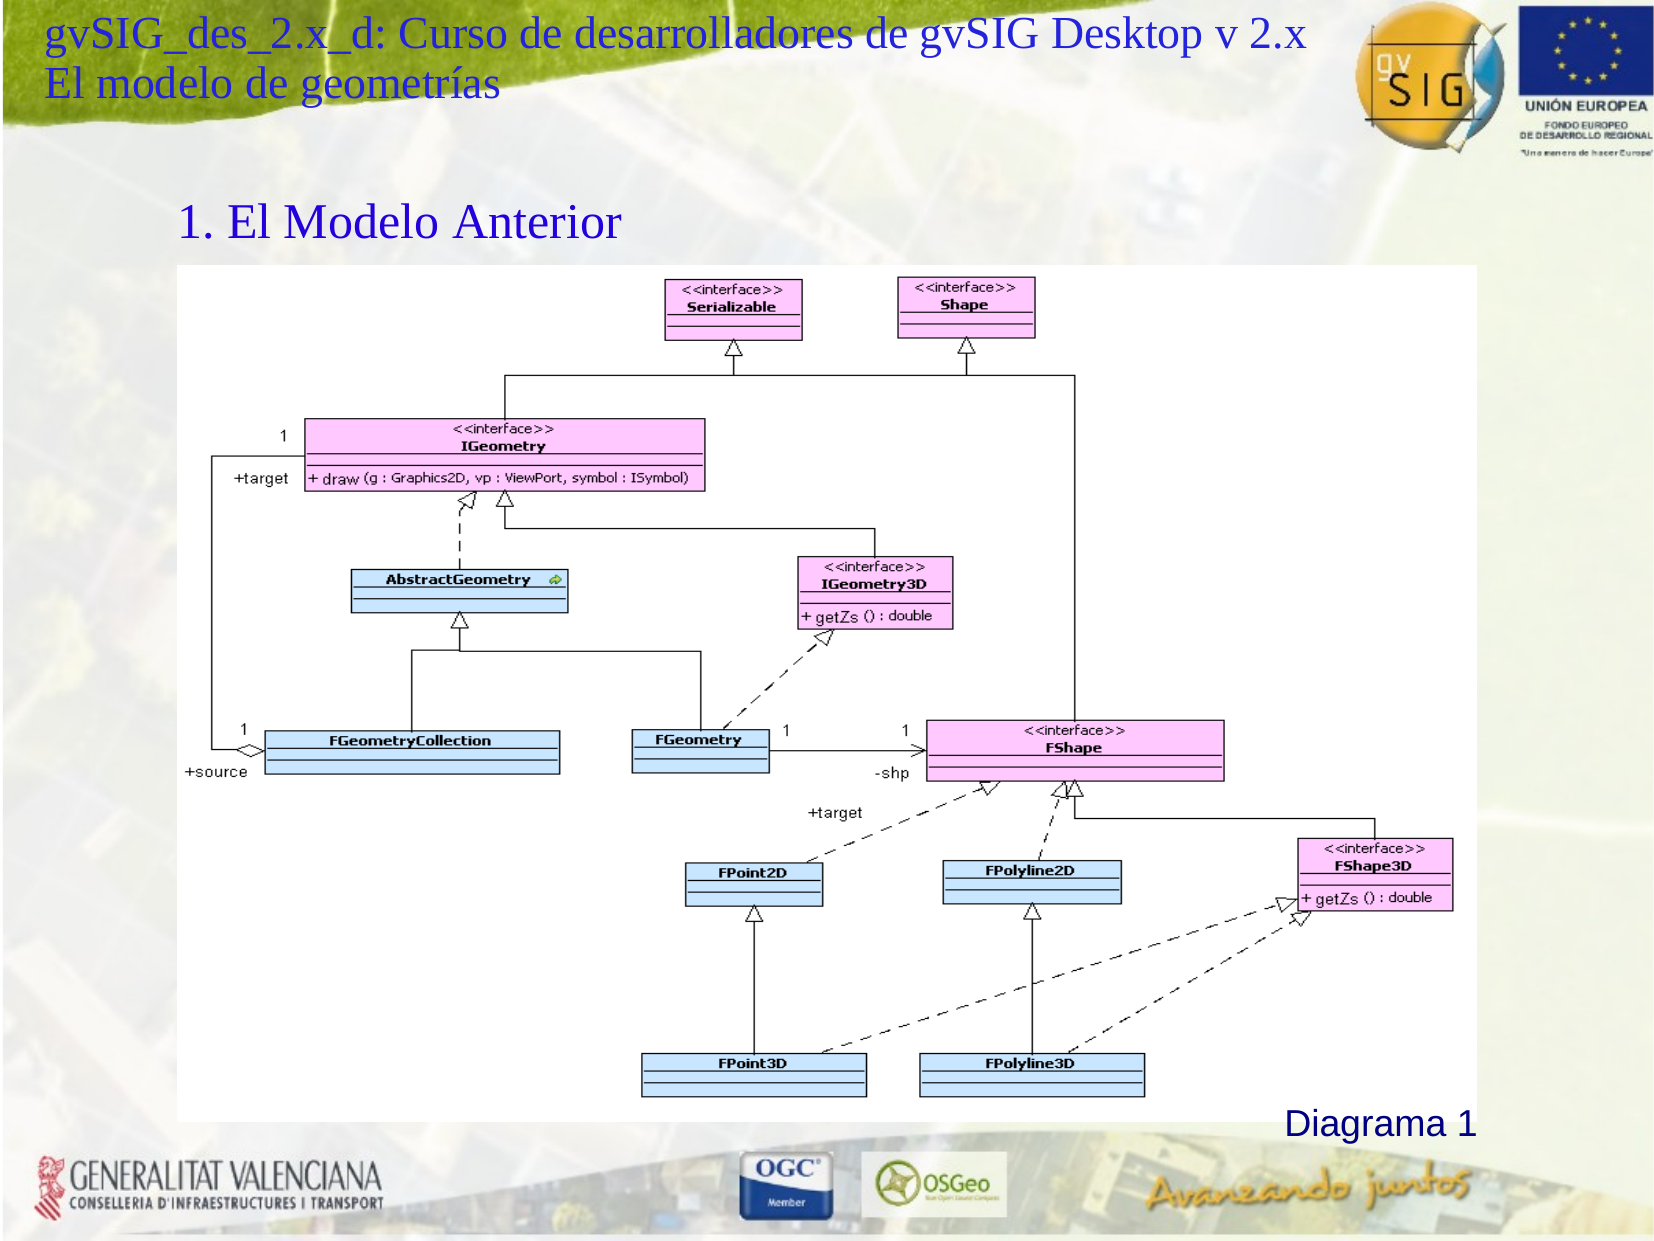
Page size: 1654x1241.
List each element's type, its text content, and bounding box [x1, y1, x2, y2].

text_box Diagrama 1 [1269, 1094, 1493, 1152]
picture [2, 0, 1654, 1241]
title 1. El Modelo Anterior [177, 95, 1329, 347]
